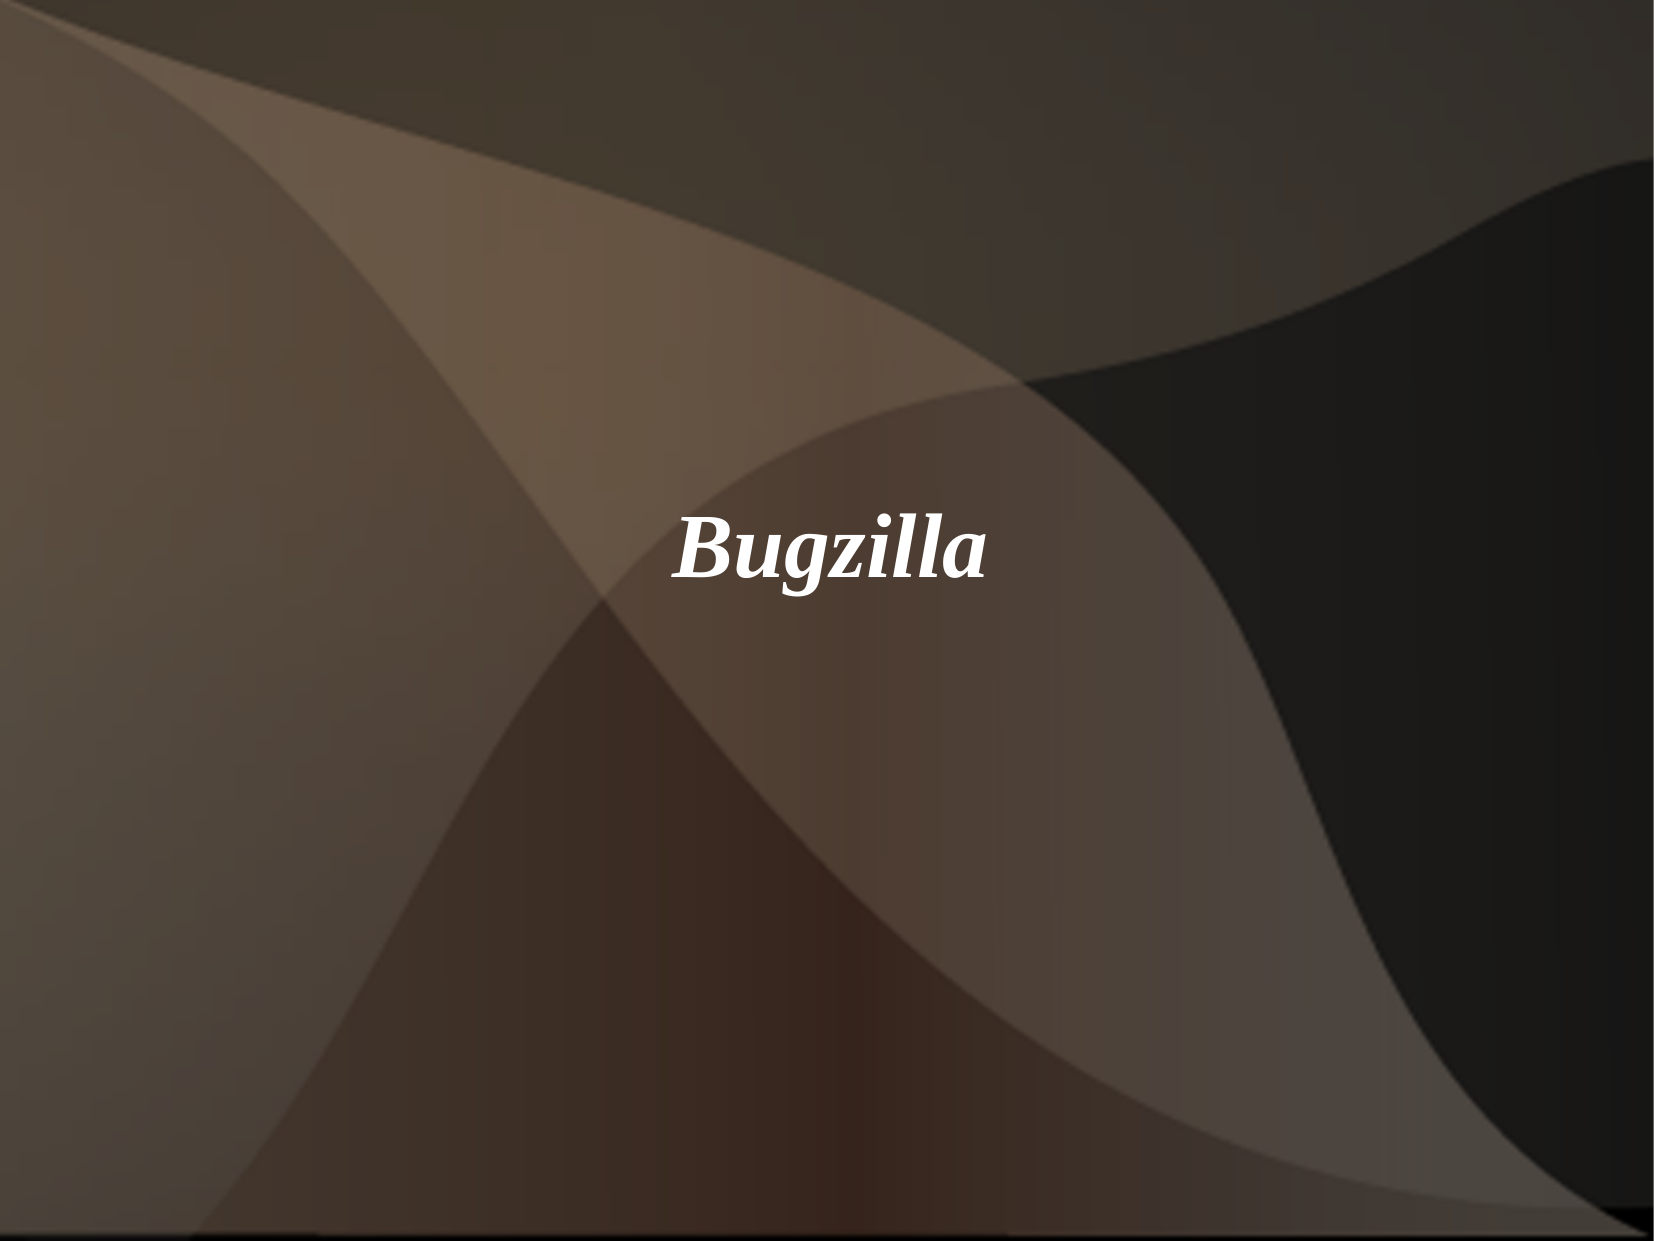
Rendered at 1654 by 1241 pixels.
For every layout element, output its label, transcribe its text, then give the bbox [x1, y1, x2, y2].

title Bugzilla [86, 450, 1576, 643]
picture [0, 0, 1654, 1241]
